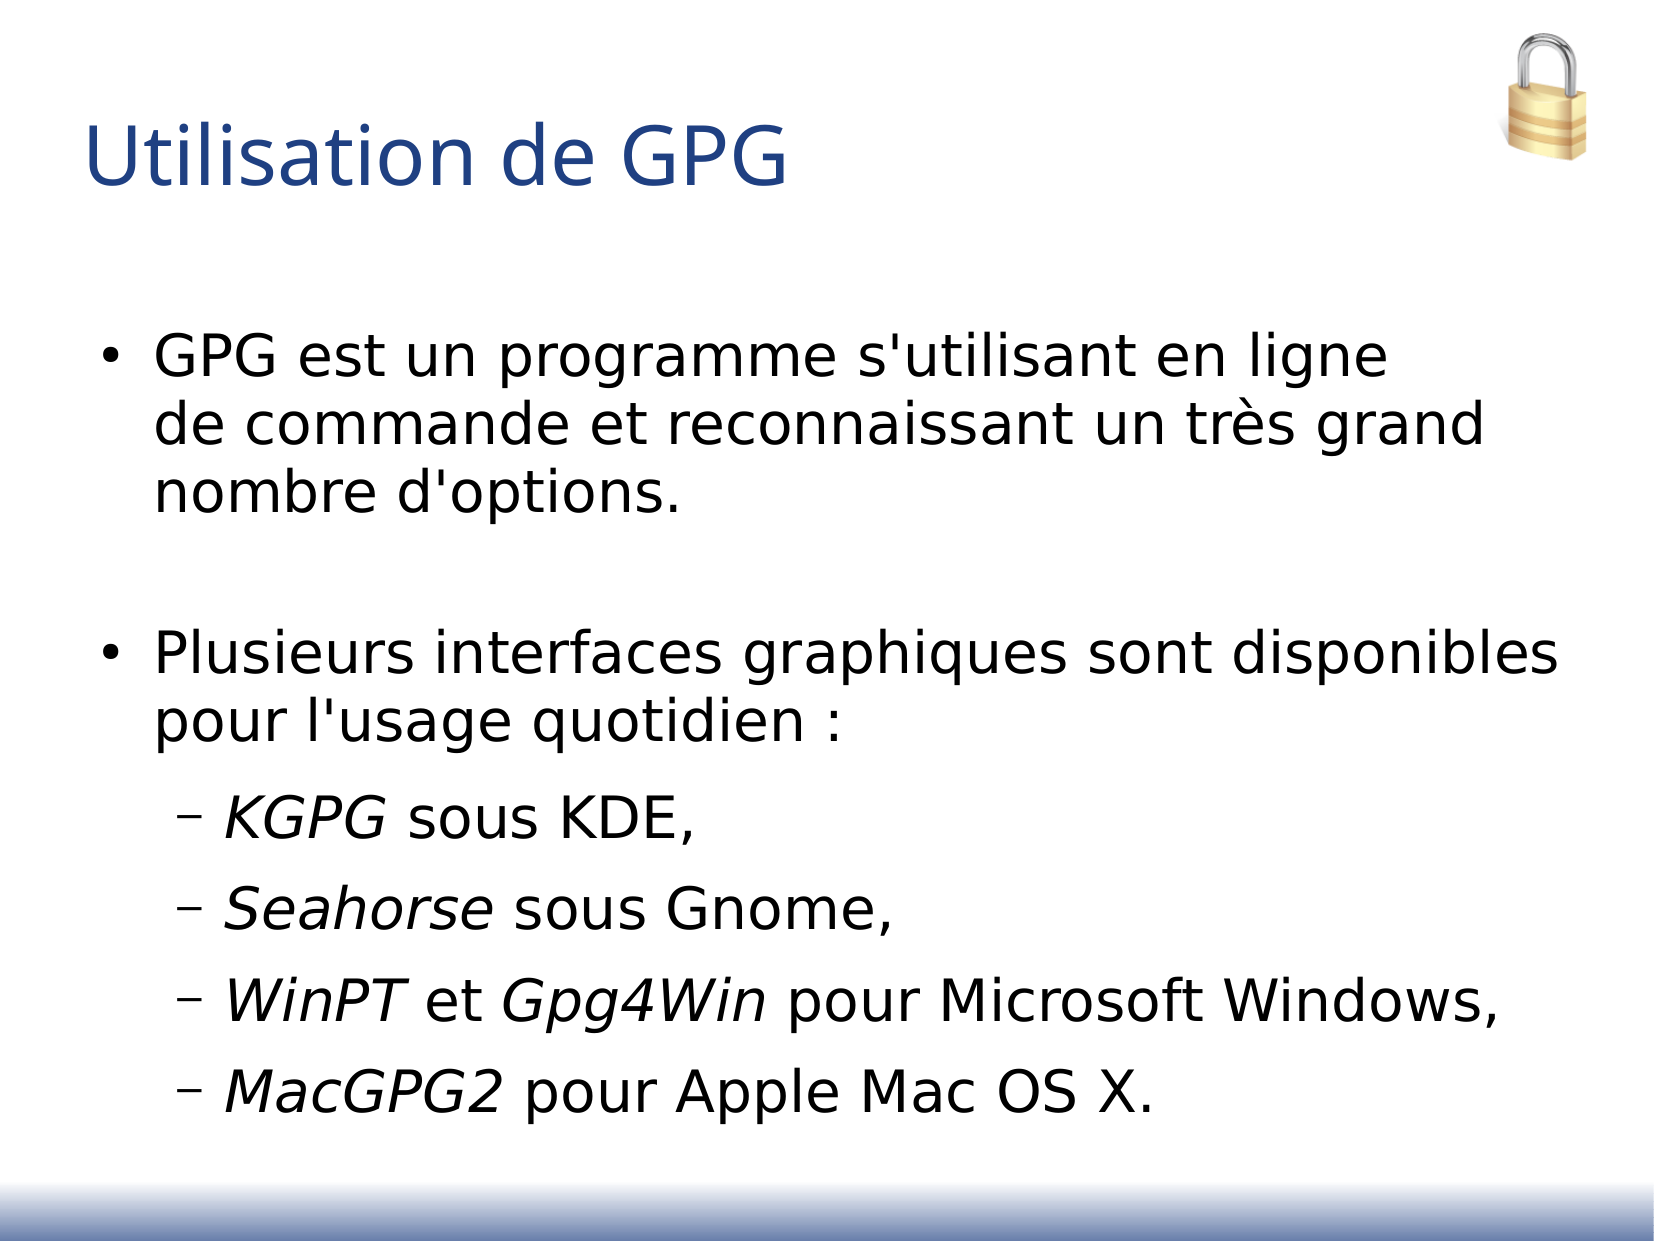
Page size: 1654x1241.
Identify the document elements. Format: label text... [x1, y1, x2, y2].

picture [1476, 29, 1613, 166]
title Utilisation de GPG [82, 49, 1571, 257]
list Plusieurs interfaces graphiques sont disponibles pour l'usage quotidien : KGPG sous KDE, Seahorse sous Gnome, WinPT et Gpg4Win pour Microsoft Windows, MacGPG2 pour Apple Mac OS X. [82, 617, 1571, 1128]
list GPG est un programme s'utilisant en ligne de commande et reconnaissant un très grand nombre d'options. [82, 283, 1571, 566]
